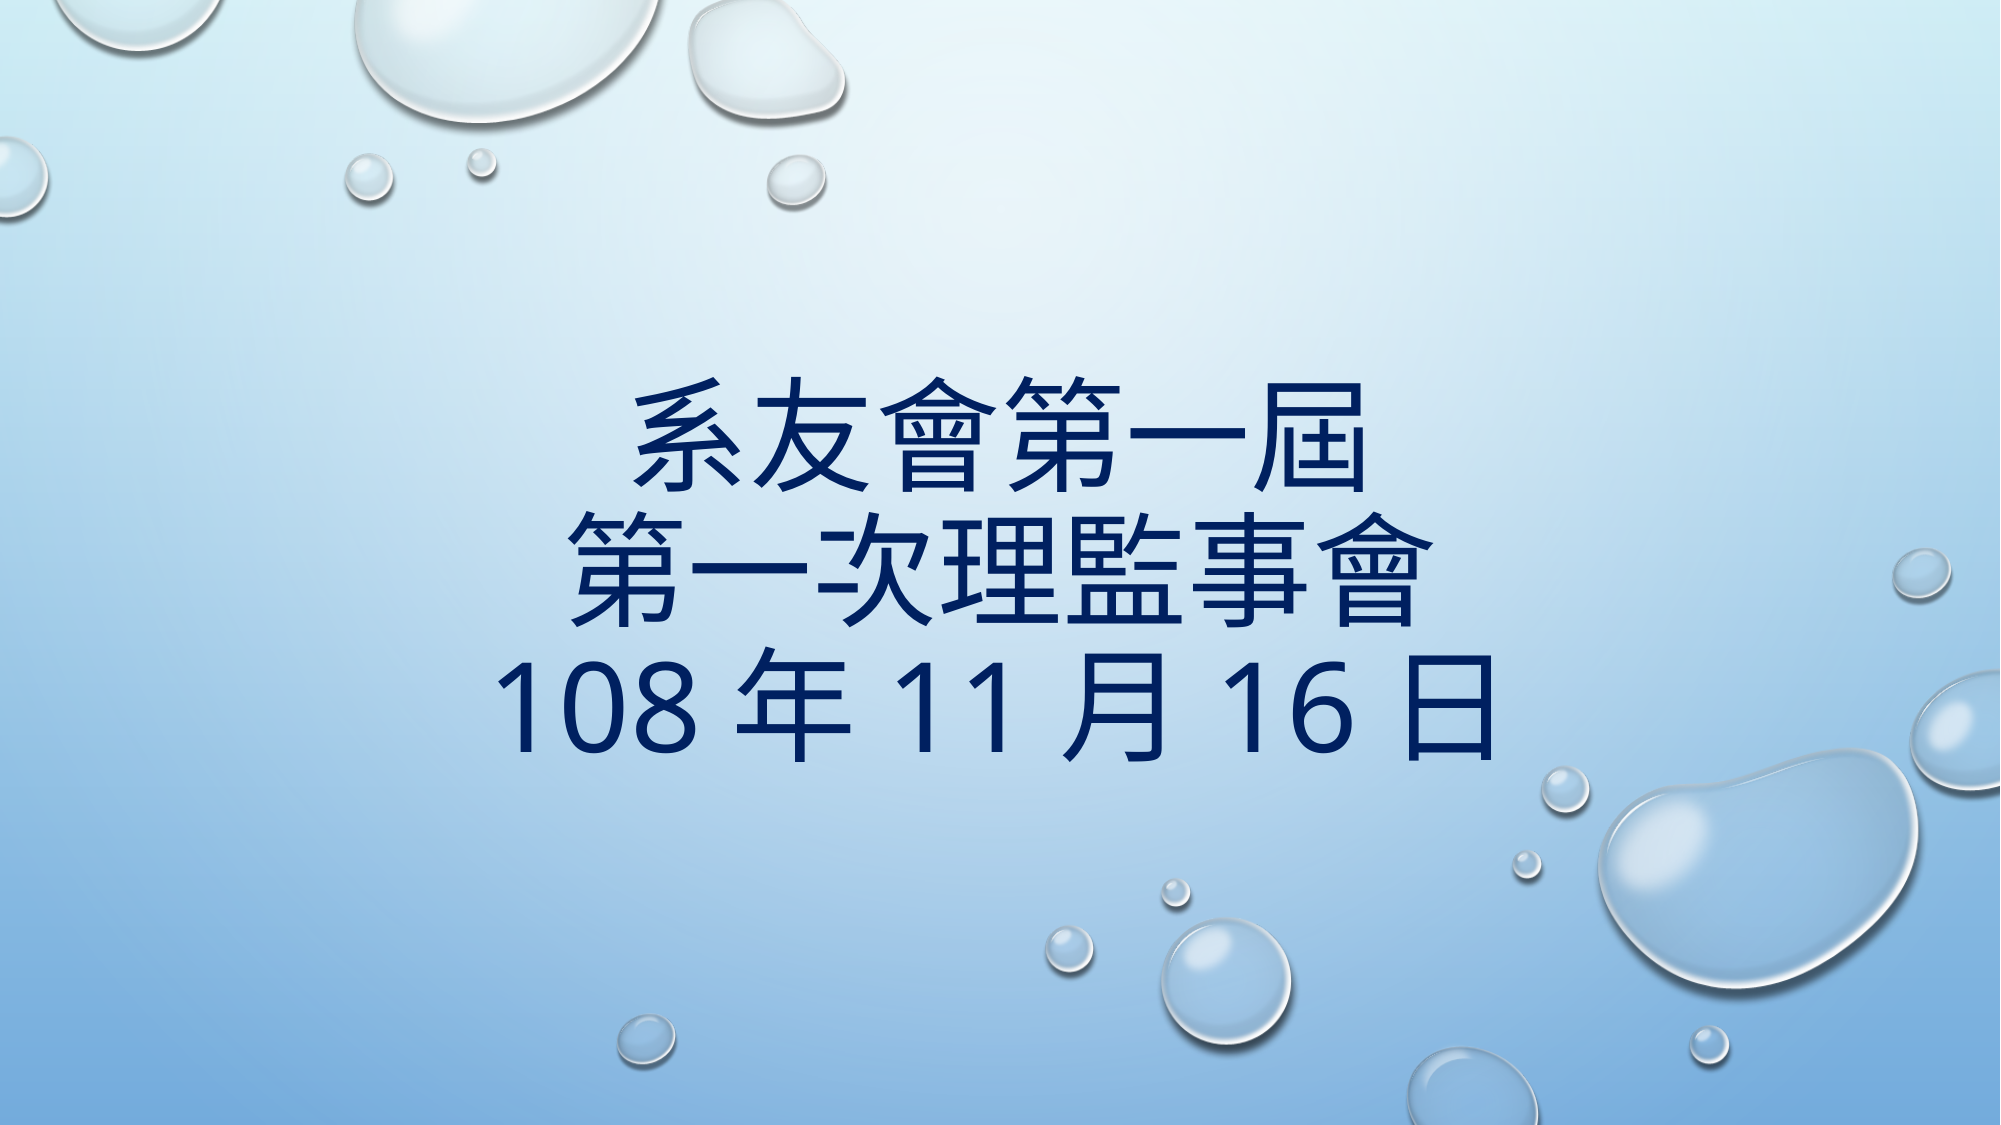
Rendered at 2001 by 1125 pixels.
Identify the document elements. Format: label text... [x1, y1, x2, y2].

title 系友會第一屆 第一次理監事會 108年11月16日 [249, 366, 1750, 759]
